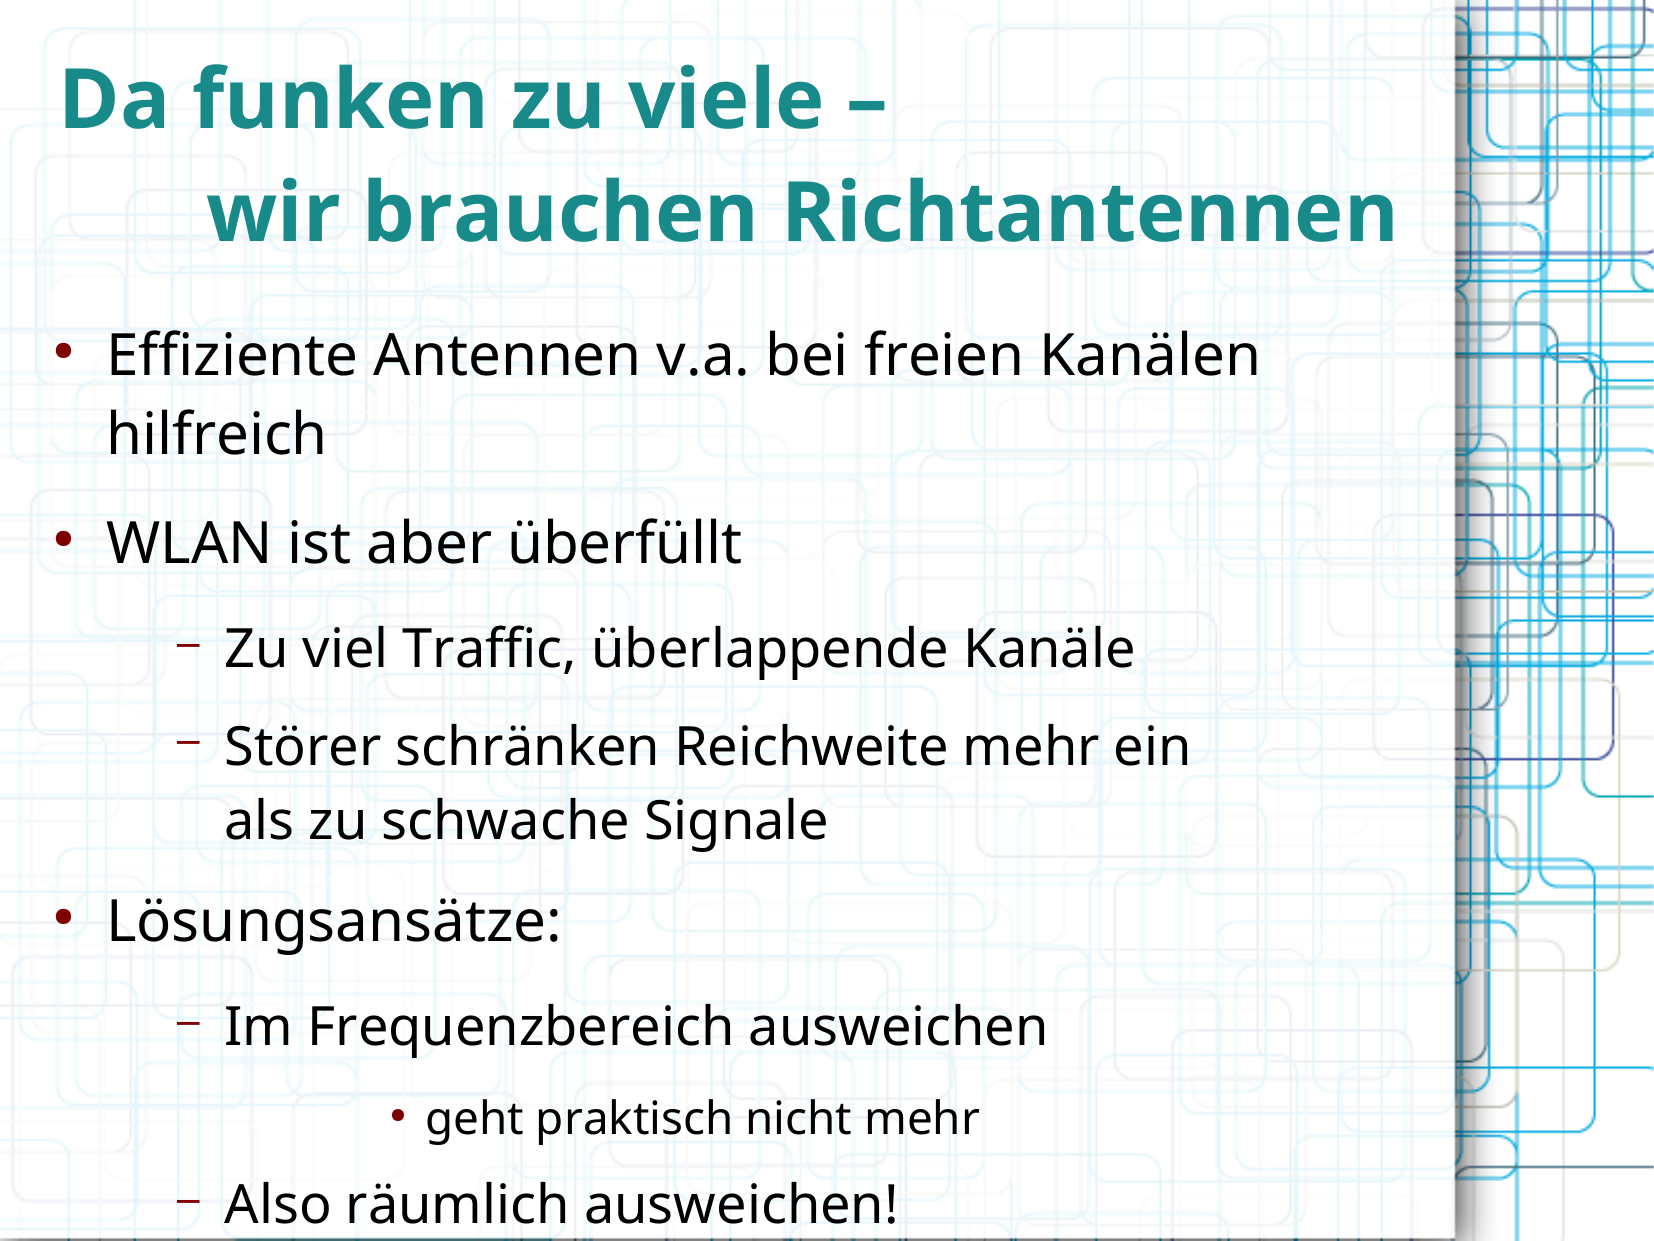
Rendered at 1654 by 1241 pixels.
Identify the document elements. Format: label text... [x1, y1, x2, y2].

title Da funken zu viele – wir brauchen Richtantennen [59, 49, 1418, 257]
list Effiziente Antennen v.a. bei freien Kanälen hilfreich WLAN ist aber überfüllt Zu viel Traffic, überlappende Kanäle Störer schränken Reichweite mehr ein als zu schwache Signale Lösungsansätze: Im Frequenzbereich ausweichen geht praktisch nicht mehr Also räumlich ausweichen! Durch geeignete Antennen [35, 312, 1441, 1205]
picture [0, 0, 1654, 1241]
